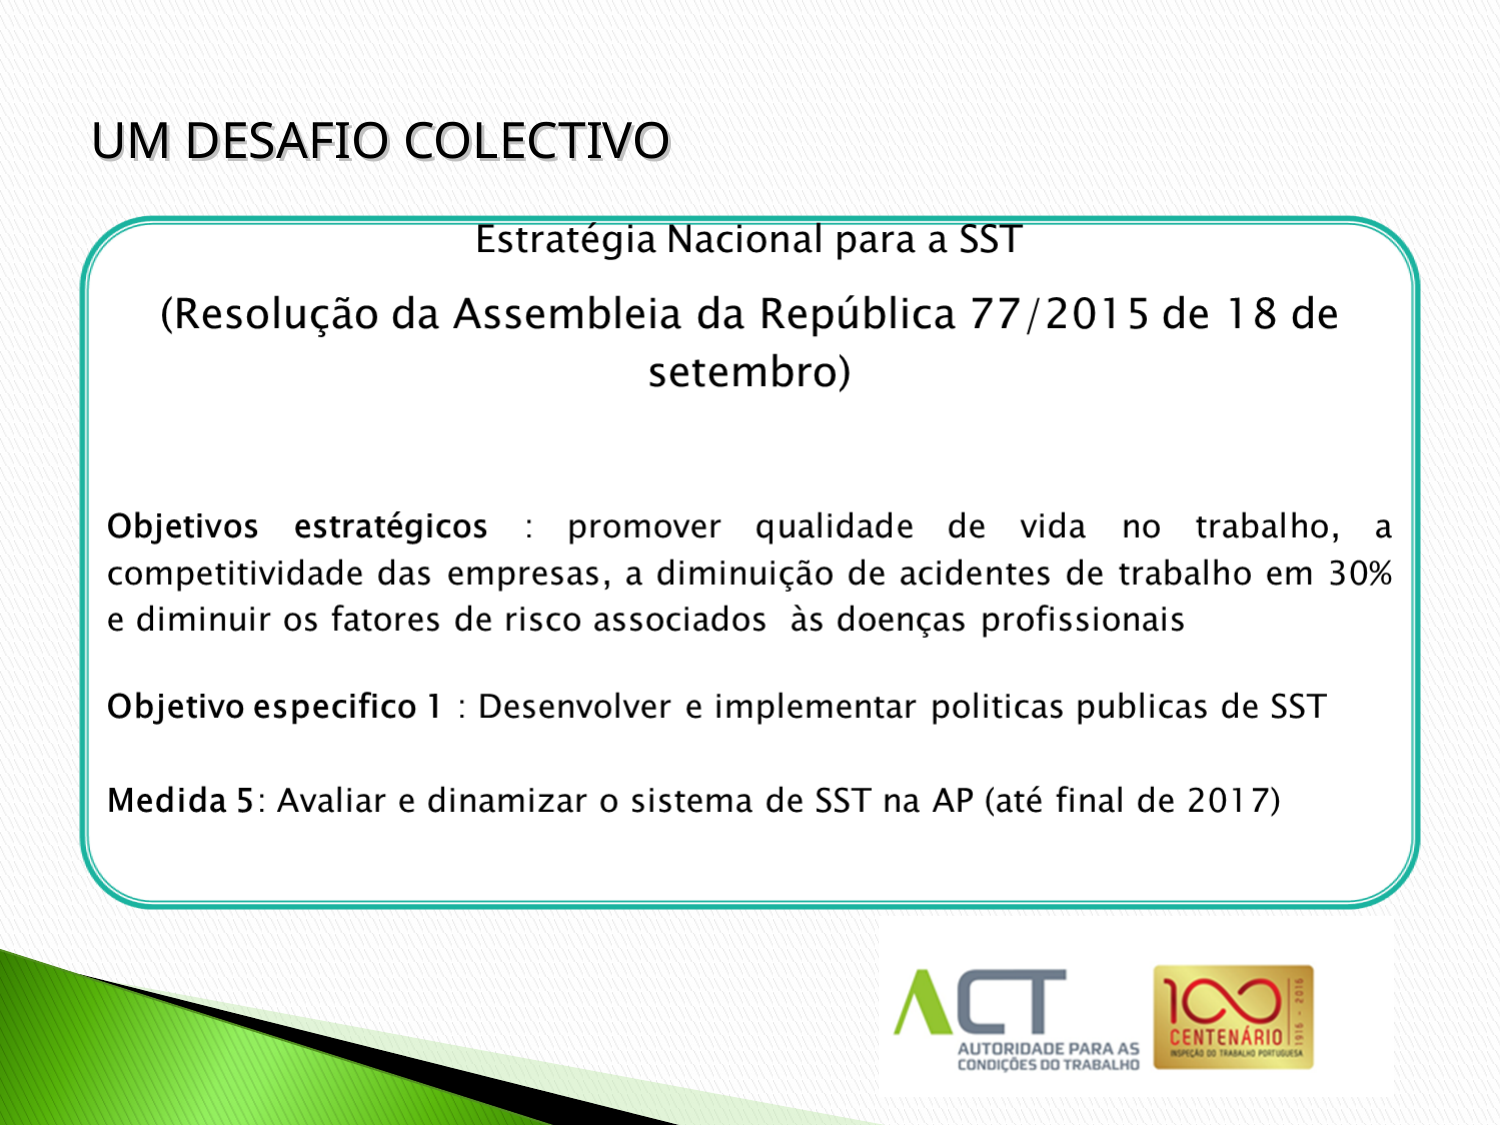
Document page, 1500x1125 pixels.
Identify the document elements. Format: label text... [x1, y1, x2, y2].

picture [46, 195, 1454, 1097]
title UM DESAFIO COLECTIVO [75, 45, 1426, 195]
